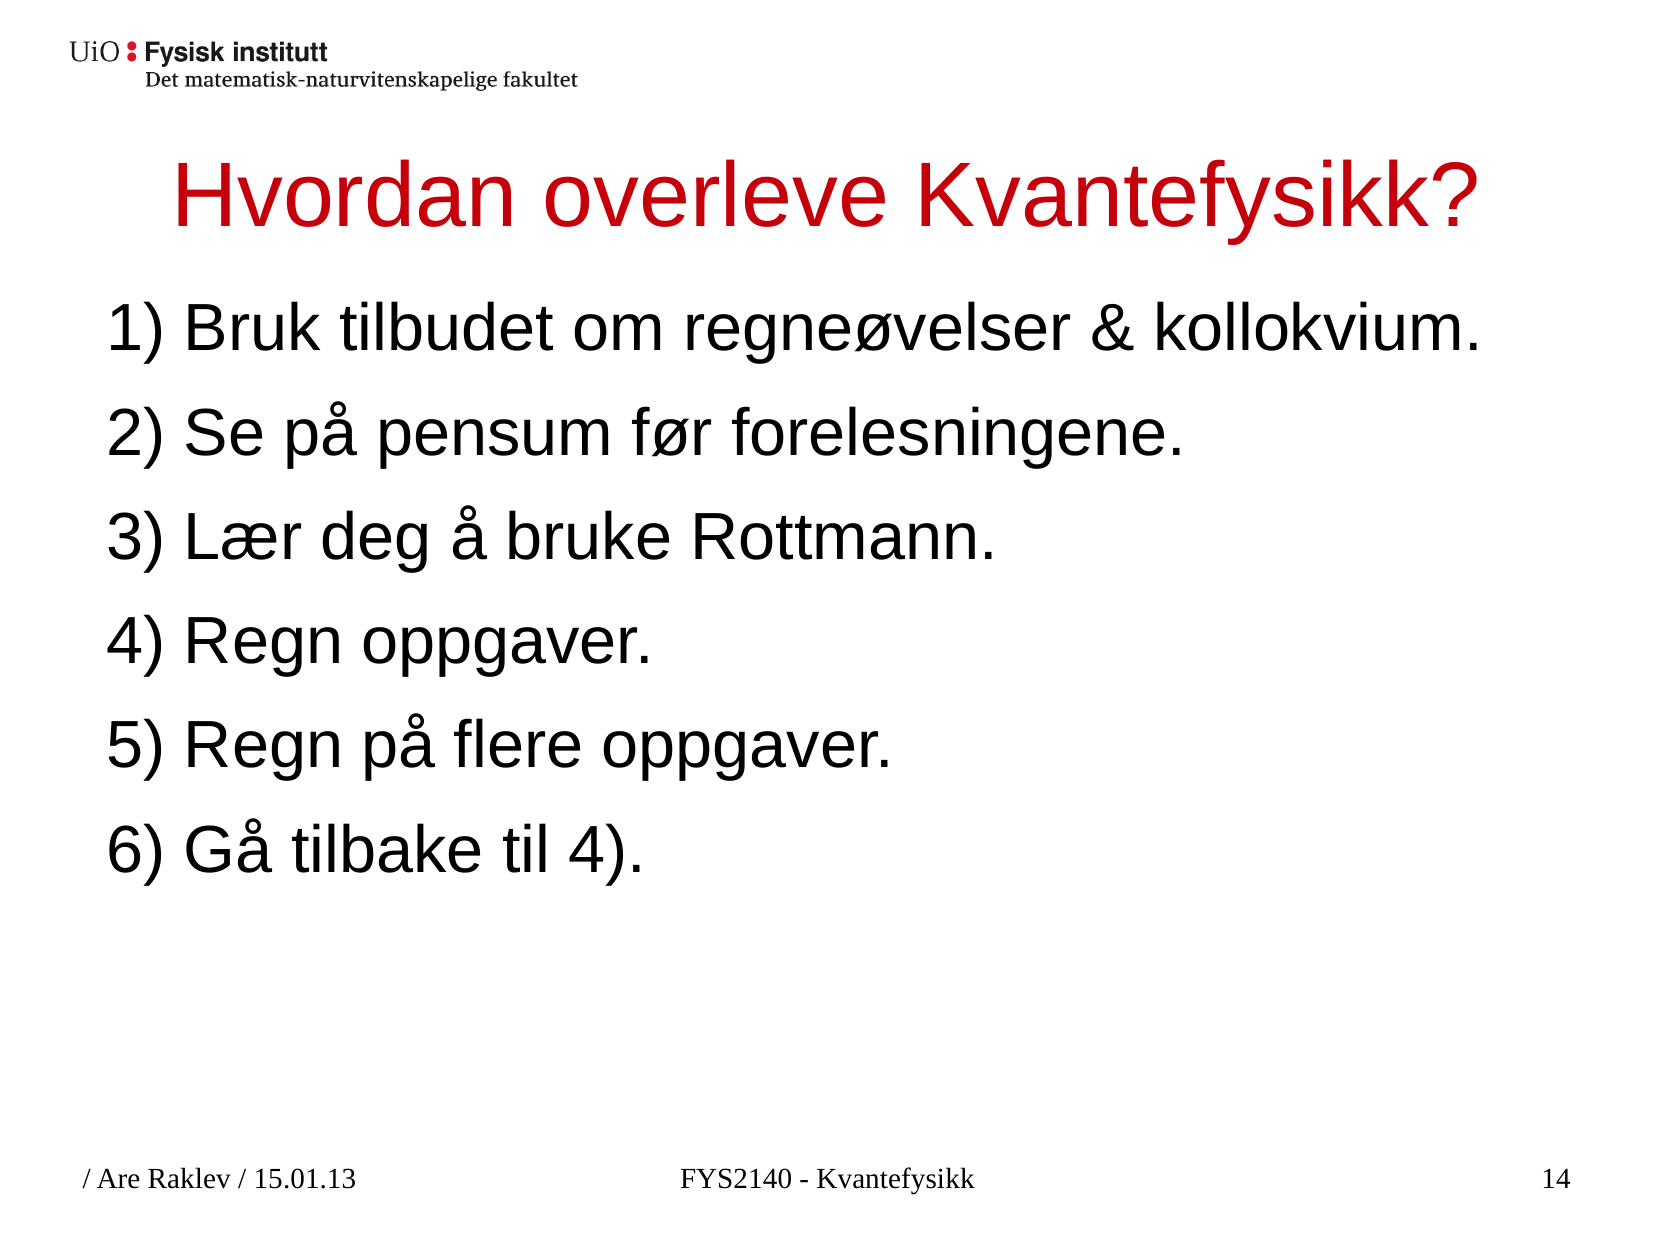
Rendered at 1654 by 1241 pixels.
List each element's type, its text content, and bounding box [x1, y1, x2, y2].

picture [68, 37, 581, 93]
list Bruk tilbudet om regneøvelser & kollokvium. Se på pensum før forelesningene. Lær deg å bruke Rottmann. Regn oppgaver. Regn på flere oppgaver. Gå tilbake til 4). [106, 290, 1595, 1094]
title Hvordan overleve Kvantefysikk? [82, 90, 1571, 298]
